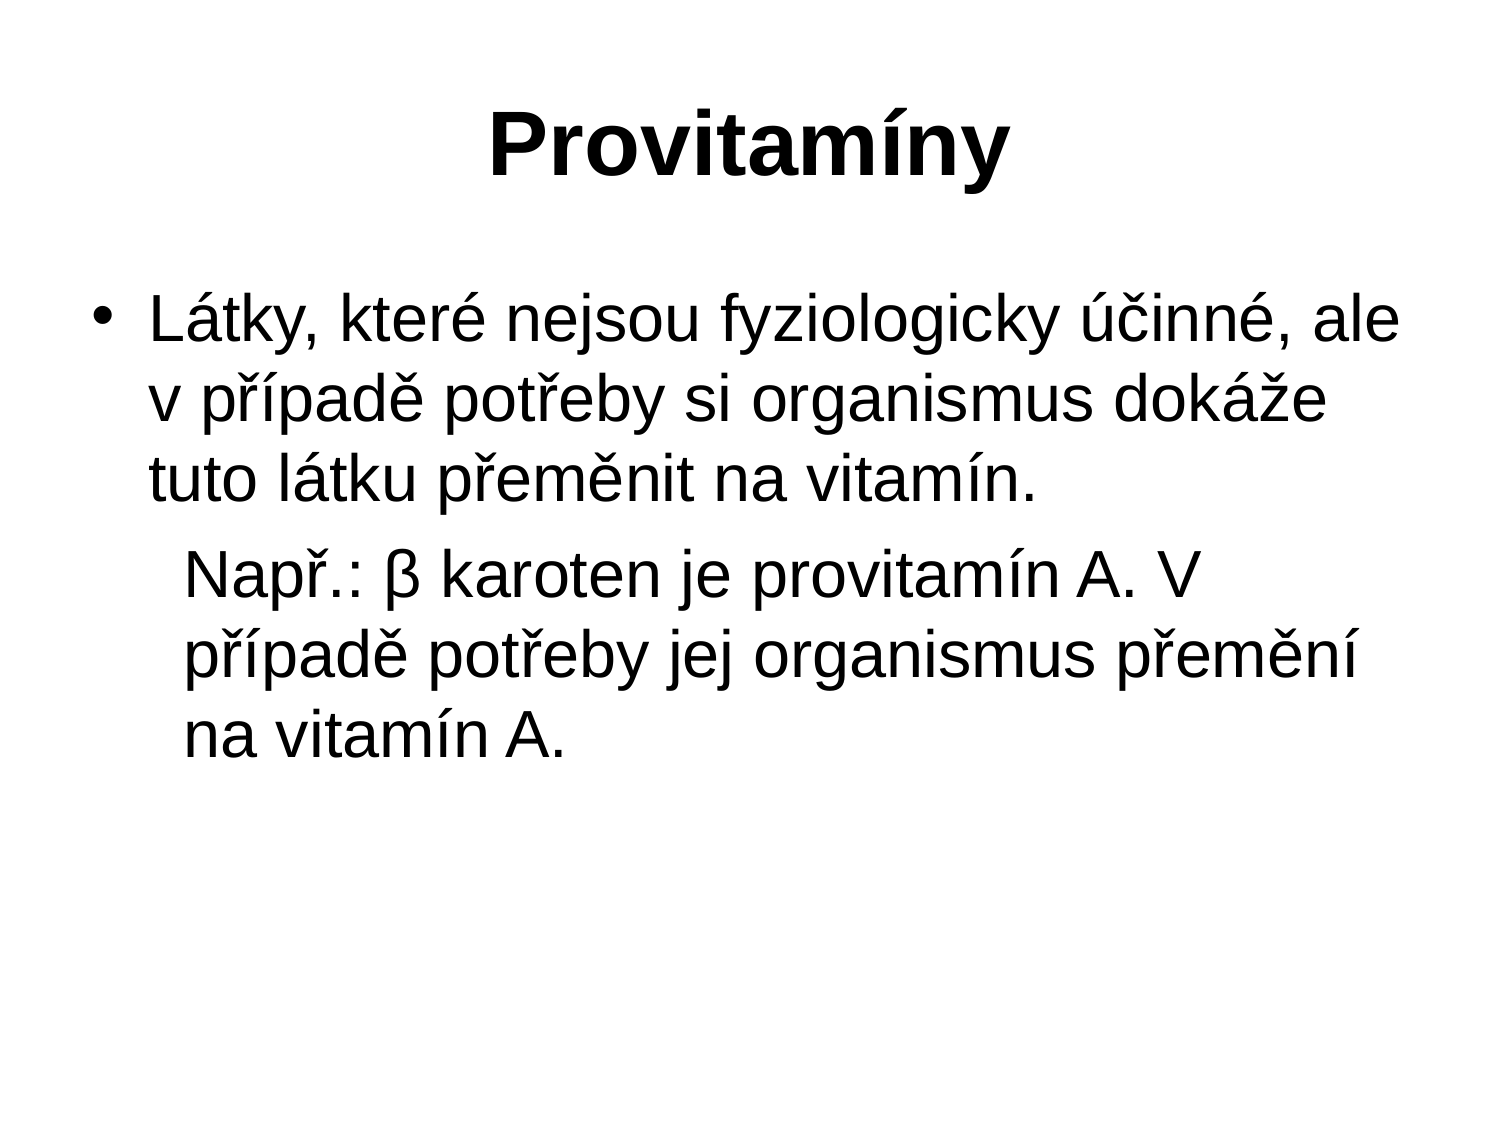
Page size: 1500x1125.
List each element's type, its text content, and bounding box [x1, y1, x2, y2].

list Látky, které nejsou fyziologicky účinné, ale v případě potřeby si organismus dokáže tuto látku přeměnit na vitamín. Např.: β karoten je provitamín A. V případě potřeby jej organismus přemění na vitamín A. [76, 267, 1427, 1010]
title Provitamíny [75, 45, 1426, 233]
